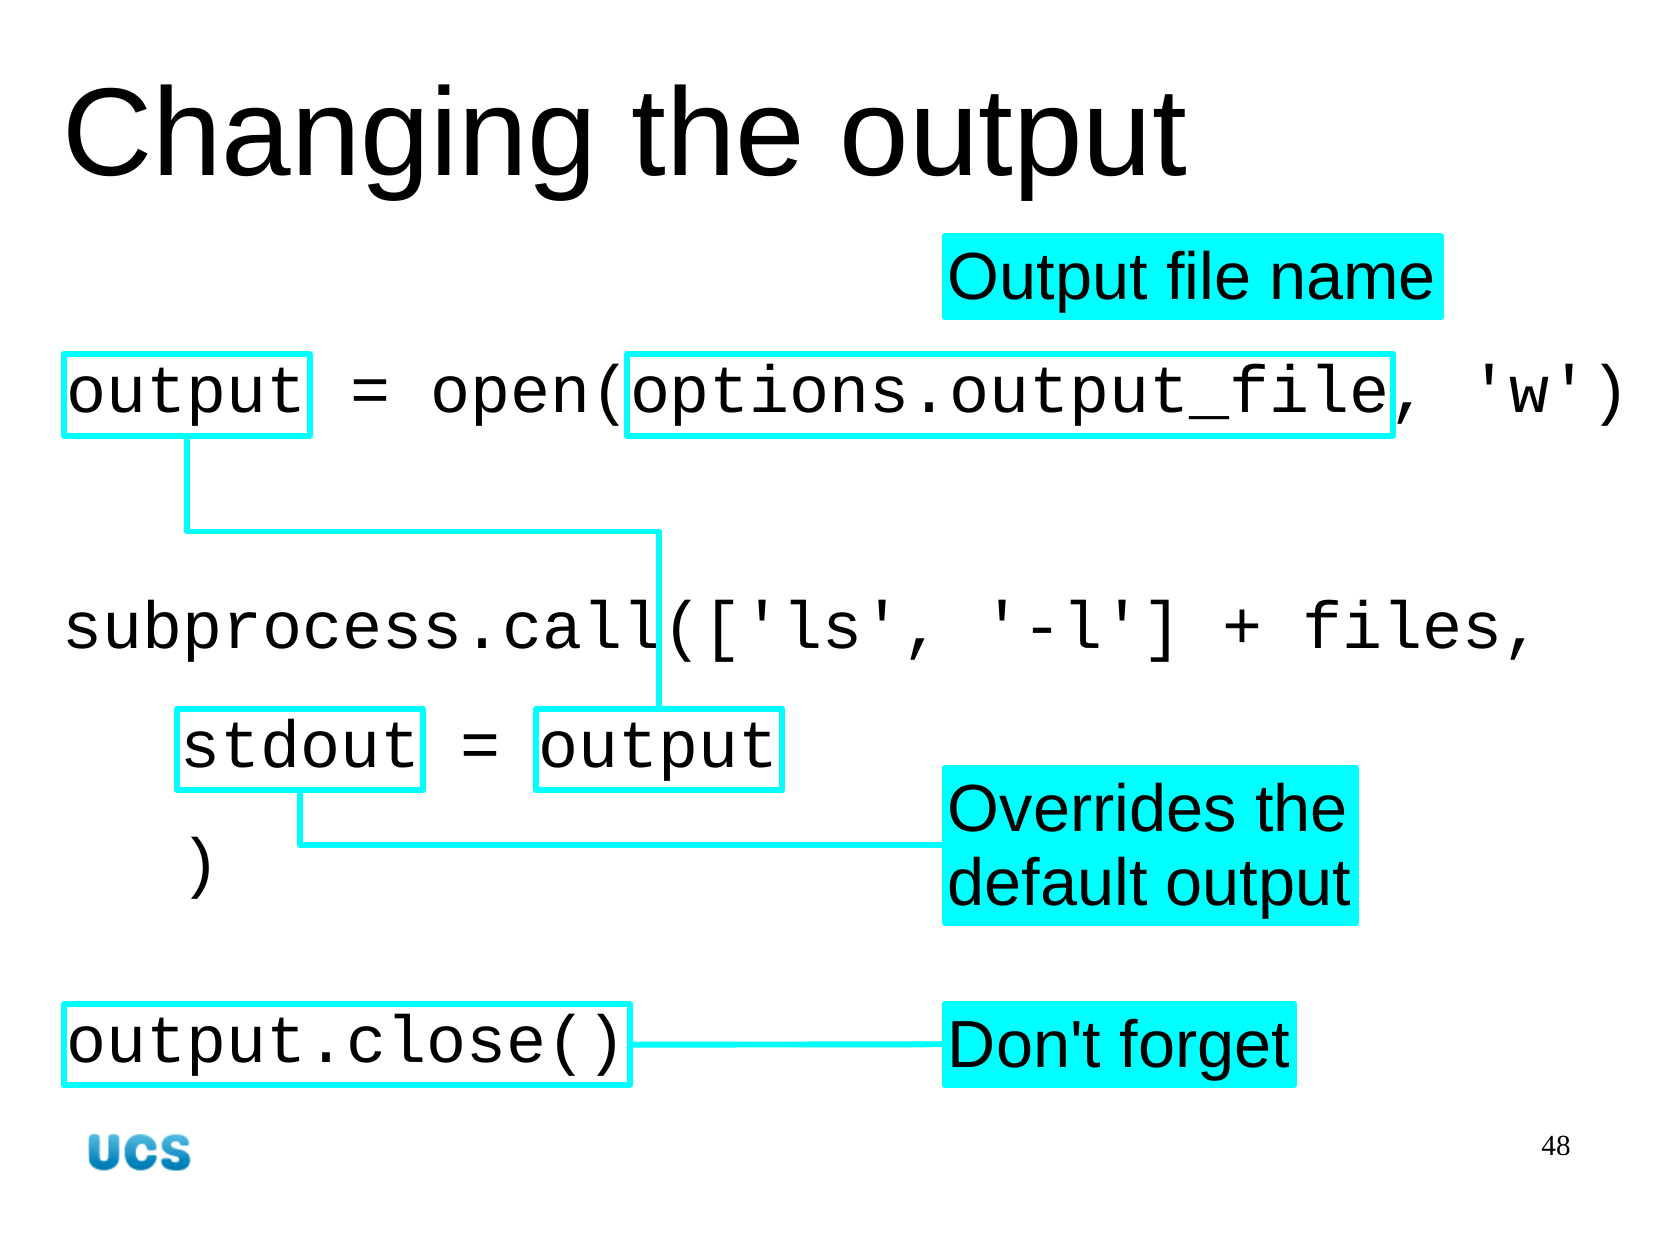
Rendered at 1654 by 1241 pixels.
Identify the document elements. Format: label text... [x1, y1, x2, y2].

text_box = [457, 708, 504, 791]
text_box stdout [177, 708, 424, 791]
picture [88, 1133, 191, 1172]
text_box = open( [347, 354, 624, 436]
text_box subprocess.call(['ls', '-l'] + files, [59, 590, 656, 673]
text_box output [536, 708, 783, 791]
text_box , 'w') [1387, 354, 1634, 436]
text_box Changing the output [59, 59, 1191, 205]
text_box options.output_file [627, 354, 1387, 436]
text_box ) [177, 826, 224, 909]
text_box output.close() [63, 1003, 630, 1086]
text_box Overrides the default output [944, 767, 1357, 924]
text_box subprocess.call(['ls', '-l'] + files, [662, 590, 1546, 673]
text_box output [63, 354, 310, 436]
text_box Output file name [944, 236, 1442, 317]
text_box Don't forget [944, 1003, 1295, 1085]
